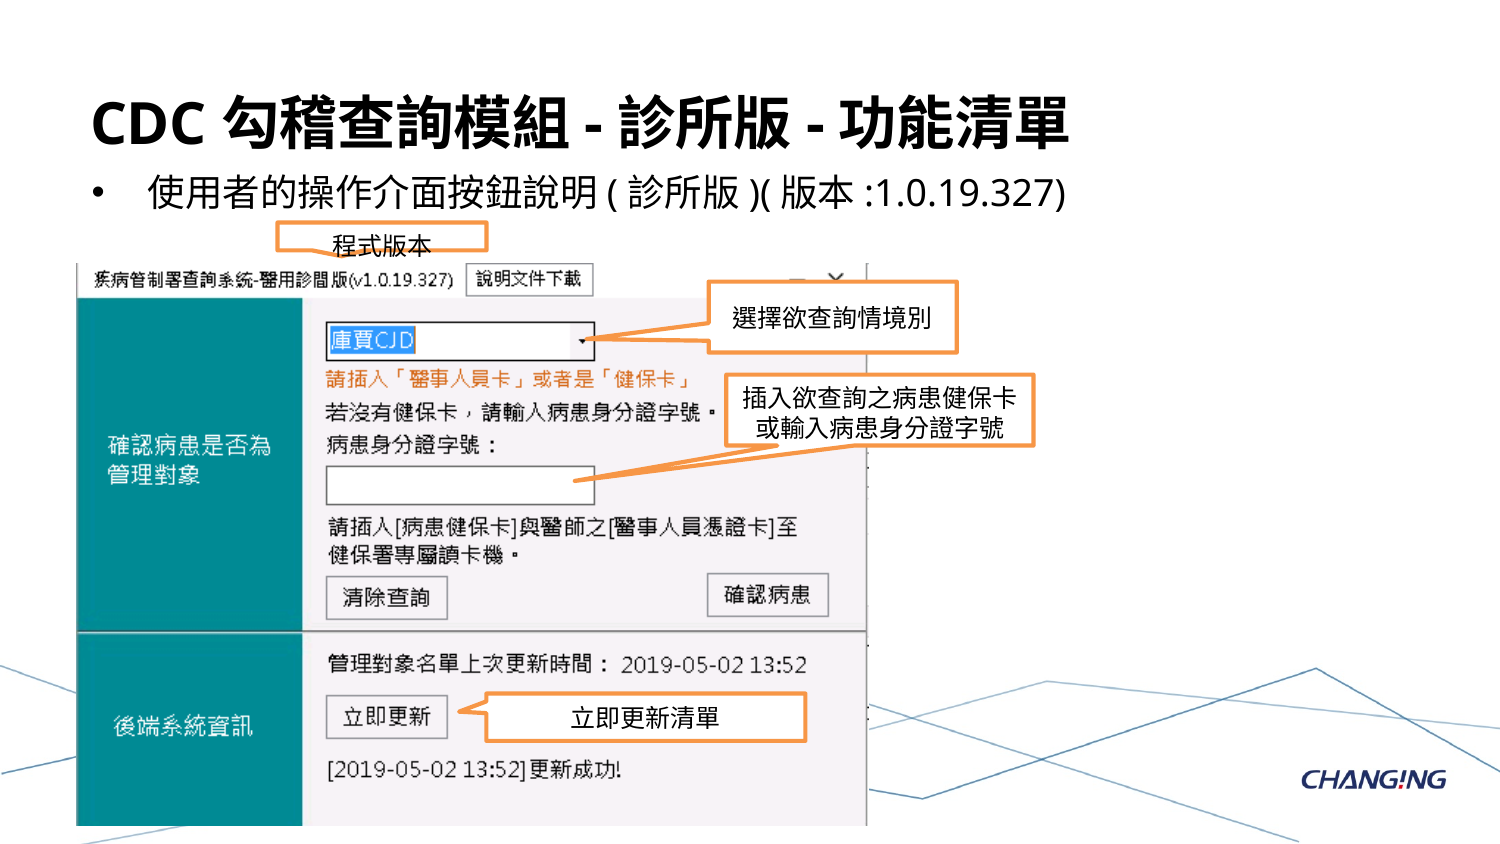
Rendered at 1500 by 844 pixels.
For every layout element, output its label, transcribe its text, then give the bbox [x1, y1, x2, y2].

text_box 選擇欲查詢情境別 [586, 281, 957, 353]
text_box 立即更新清單 [459, 693, 806, 741]
picture [0, 0, 1500, 844]
text_box 程式版本 [277, 222, 487, 257]
title CDC勾稽查詢模組-診所版-功能清單 [75, 67, 1426, 175]
text_box 使用者的操作介面按鈕說明(診所版)(版本:1.0.19.327) [77, 175, 1140, 222]
text_box 插入欲查詢之病患健保卡或輸入病患身分證字號 [574, 374, 1034, 481]
